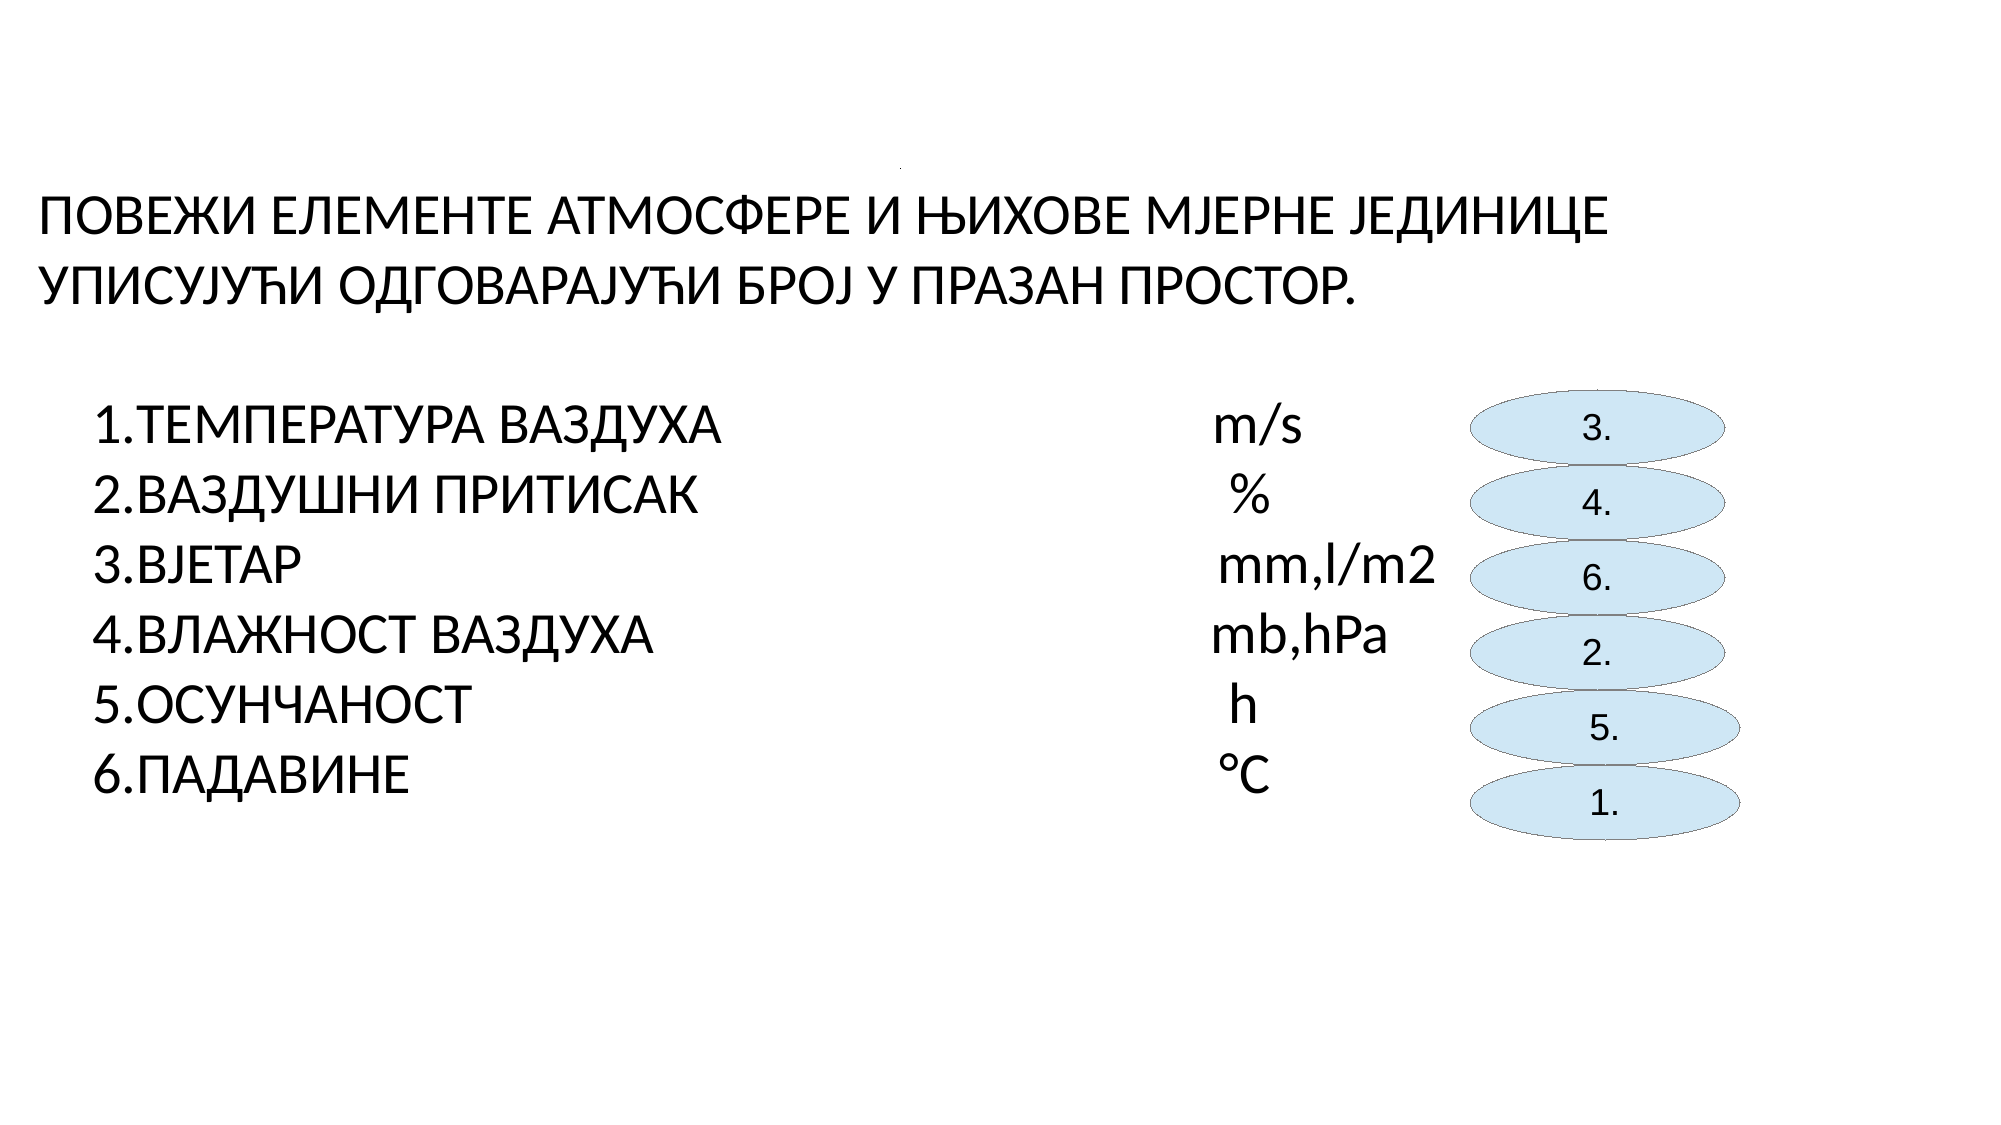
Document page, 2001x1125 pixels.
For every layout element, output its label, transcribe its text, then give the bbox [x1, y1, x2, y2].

text_box 4. [1470, 465, 1726, 540]
text_box 3. [1470, 389, 1726, 465]
text_box 5. [1470, 690, 1741, 766]
text_box 2. [1470, 615, 1726, 691]
text_box 6. [1470, 540, 1726, 616]
text_box ПОВЕЖИ ЕЛЕМЕНТЕ АТМОСФЕРЕ И ЊИХОВЕ МЈЕРНЕ ЈЕДИНИЦЕ УПИСУЈУЋИ ОДГОВАРАЈУЋИ БРОЈ У ПРАЗАН ПРОСТОР. 1.ТЕМПЕРАТУРА ВАЗДУХА m/s 2.ВАЗДУШНИ ПРИТИСАК % 3.ВЈЕТАР mm,l/m2 4.ВЛАЖНОСТ ВАЗДУХА mb,hPa 5.ОСУНЧАНОСТ h 6.ПАДАВИНЕ °C [24, 168, 1778, 814]
text_box 1. [1470, 765, 1741, 841]
